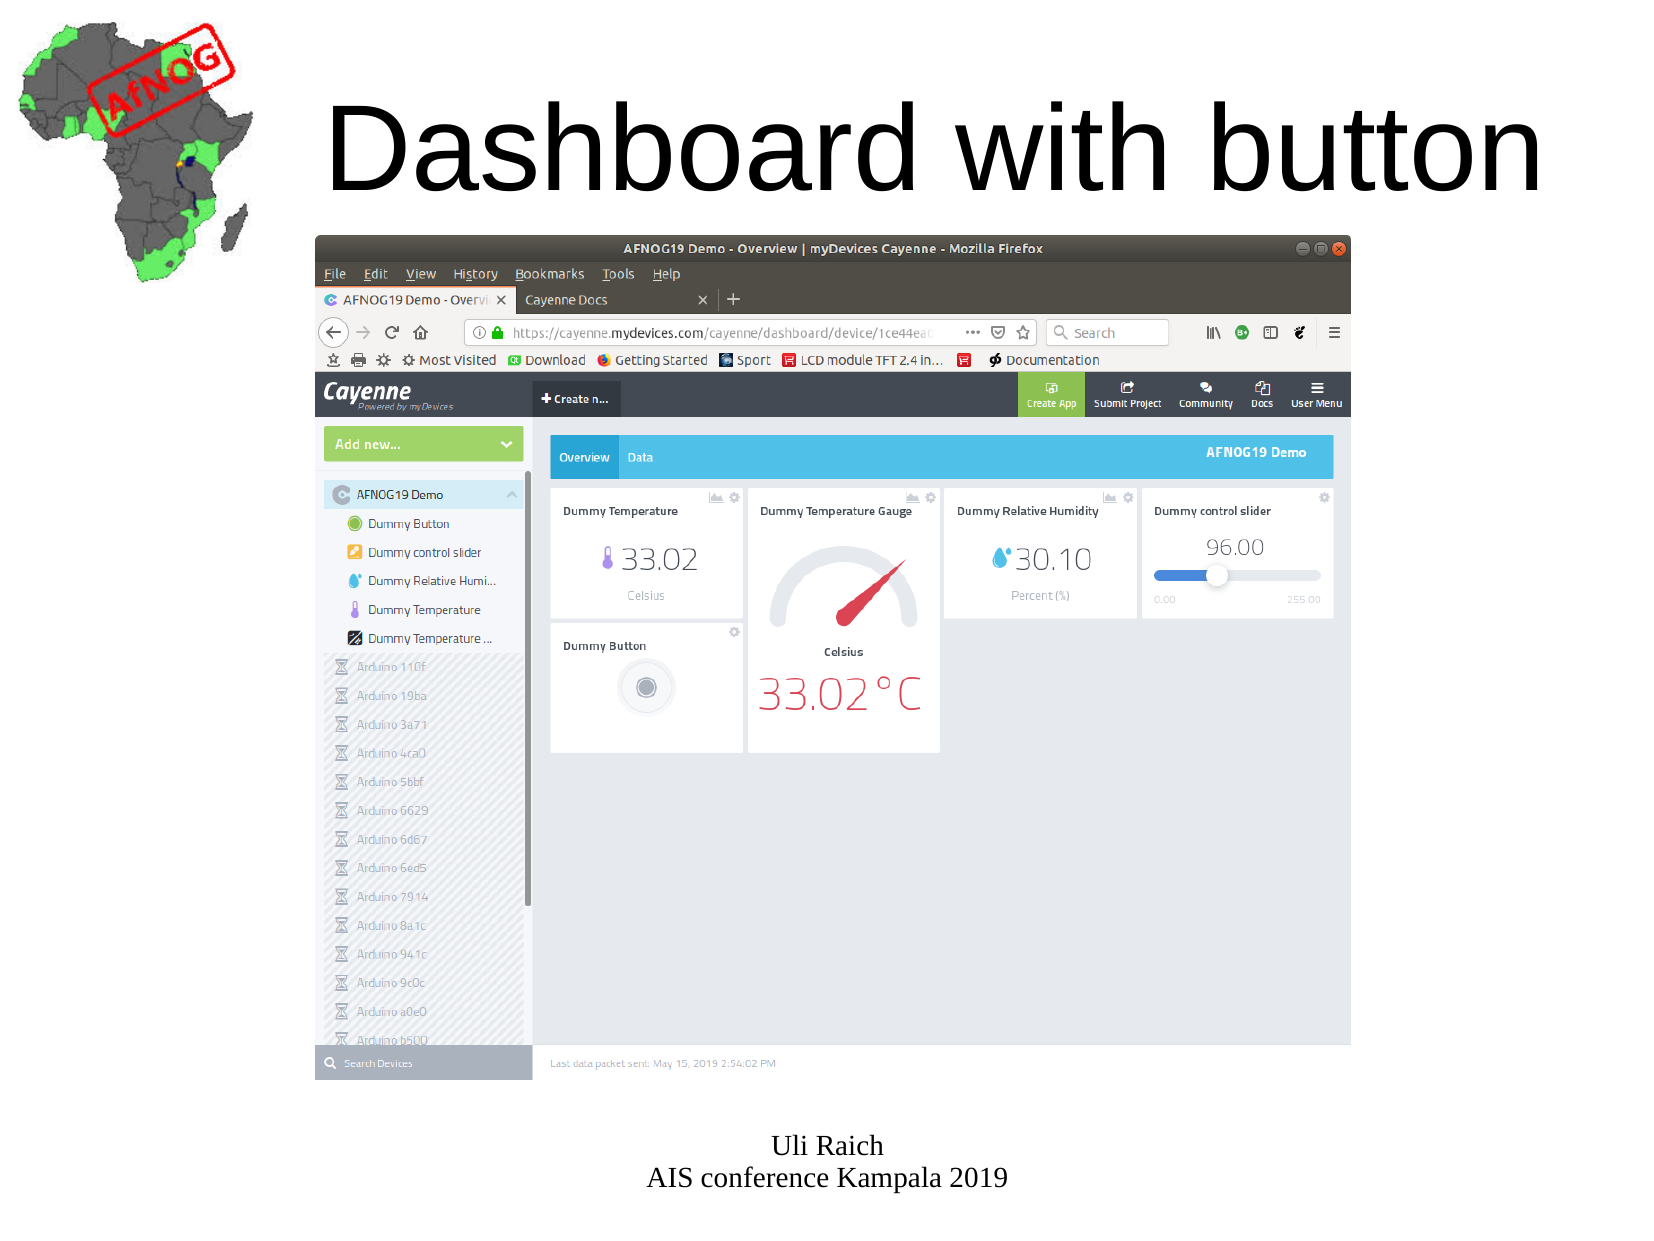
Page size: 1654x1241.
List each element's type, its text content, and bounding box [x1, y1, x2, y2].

picture [9, 0, 259, 291]
title Dashboard with button [225, 45, 1646, 252]
picture [315, 235, 1351, 1081]
